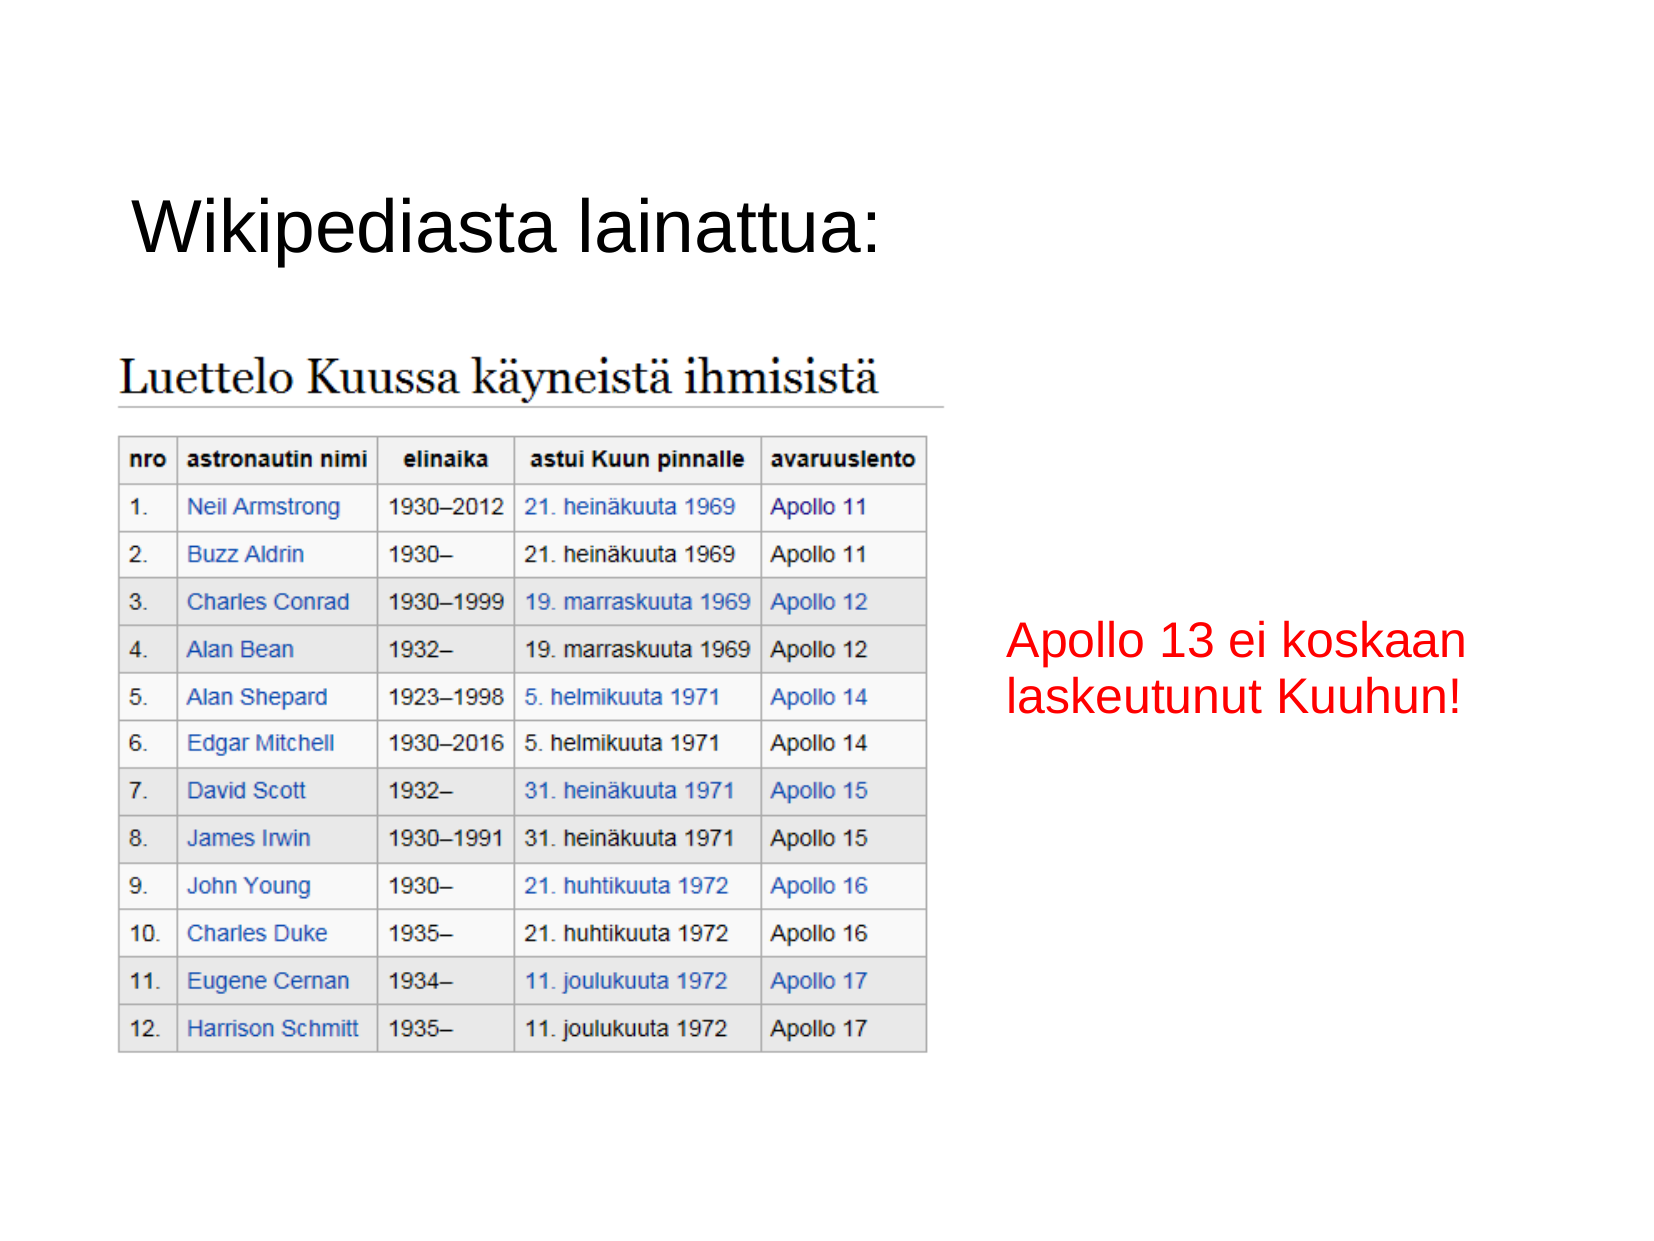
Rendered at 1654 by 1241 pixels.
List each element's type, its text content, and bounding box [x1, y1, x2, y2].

text_box Wikipediasta lainattua: [117, 172, 898, 272]
text_box Apollo 13 ei koskaan laskeutunut Kuuhun! [992, 602, 1497, 729]
picture [70, 295, 976, 1099]
